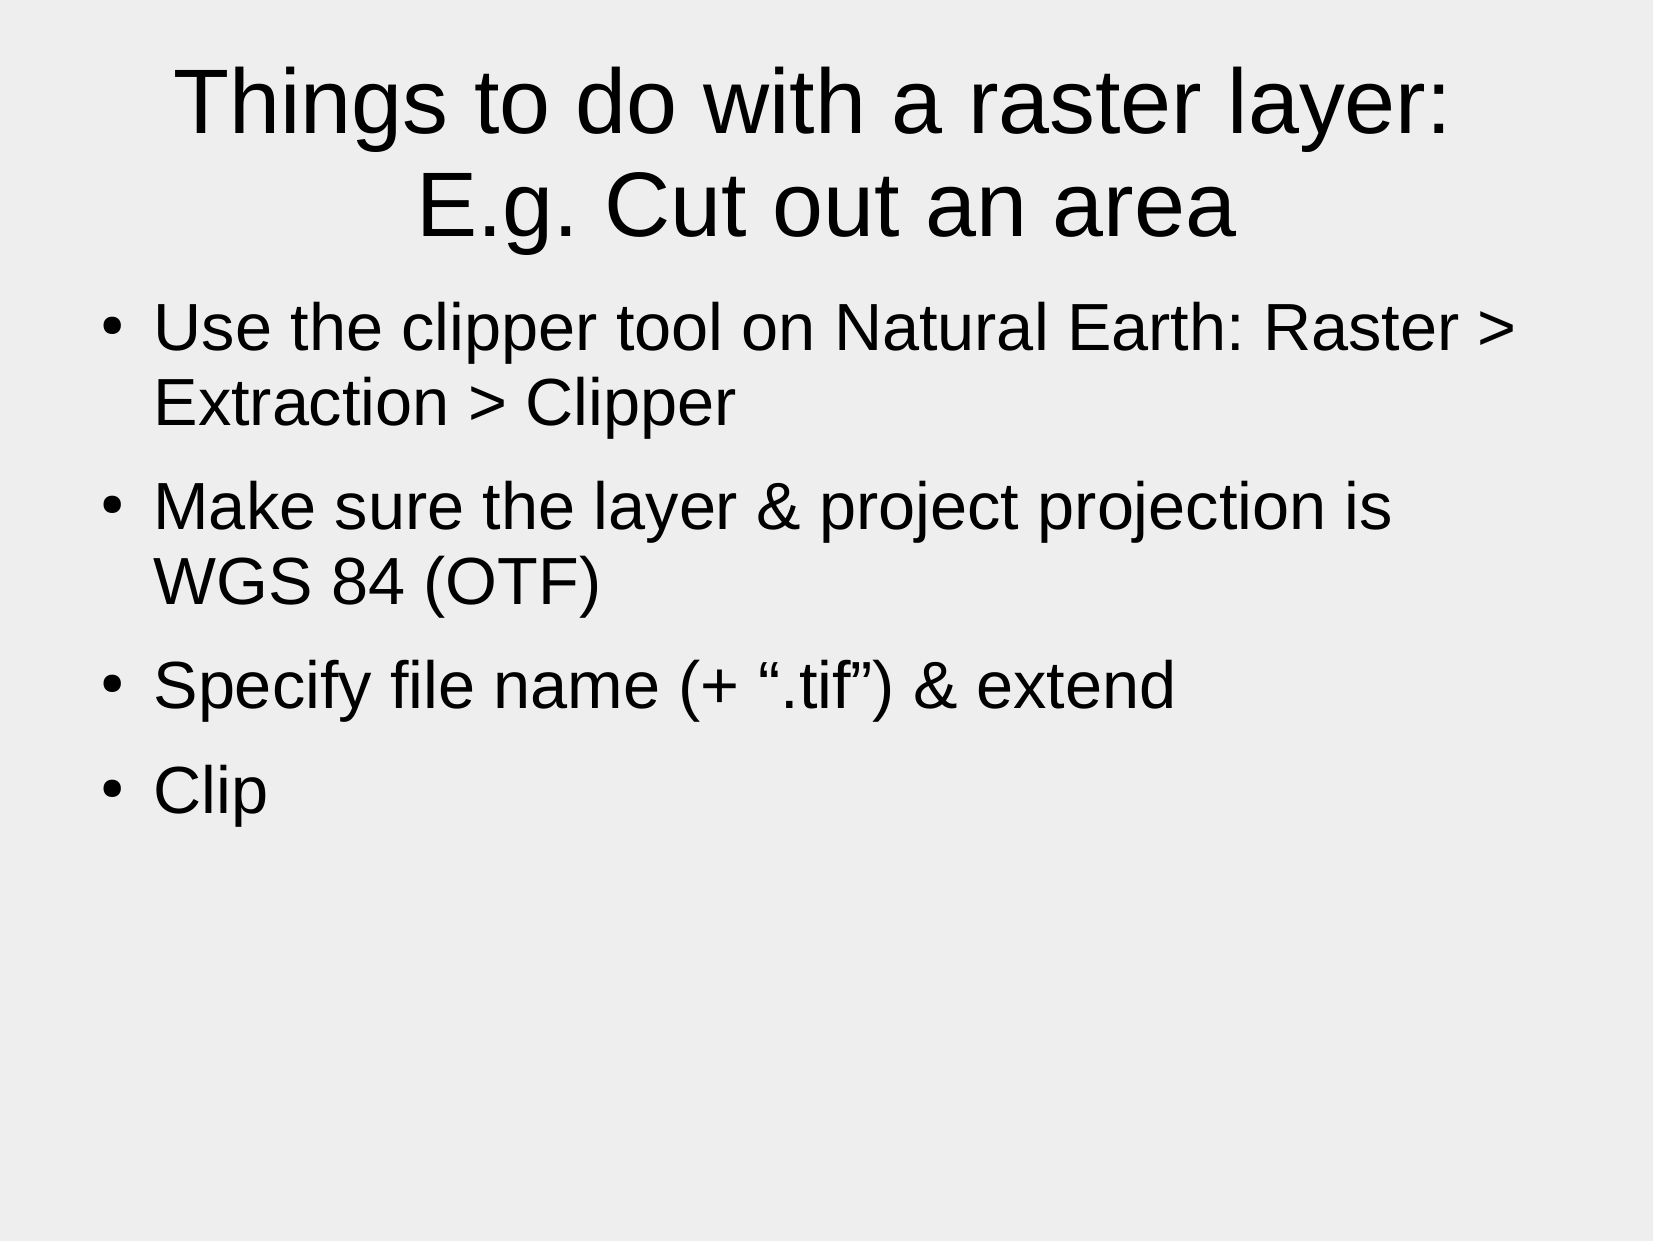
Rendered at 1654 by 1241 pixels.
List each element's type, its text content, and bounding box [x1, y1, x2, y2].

title Things to do with a raster layer: E.g. Cut out an area [82, 49, 1571, 257]
list Use the clipper tool on Natural Earth: Raster > Extraction > Clipper Make sure the layer & project projection is WGS 84 (OTF) Specify file name (+ “.tif”) & extend Clip [82, 290, 1571, 1010]
